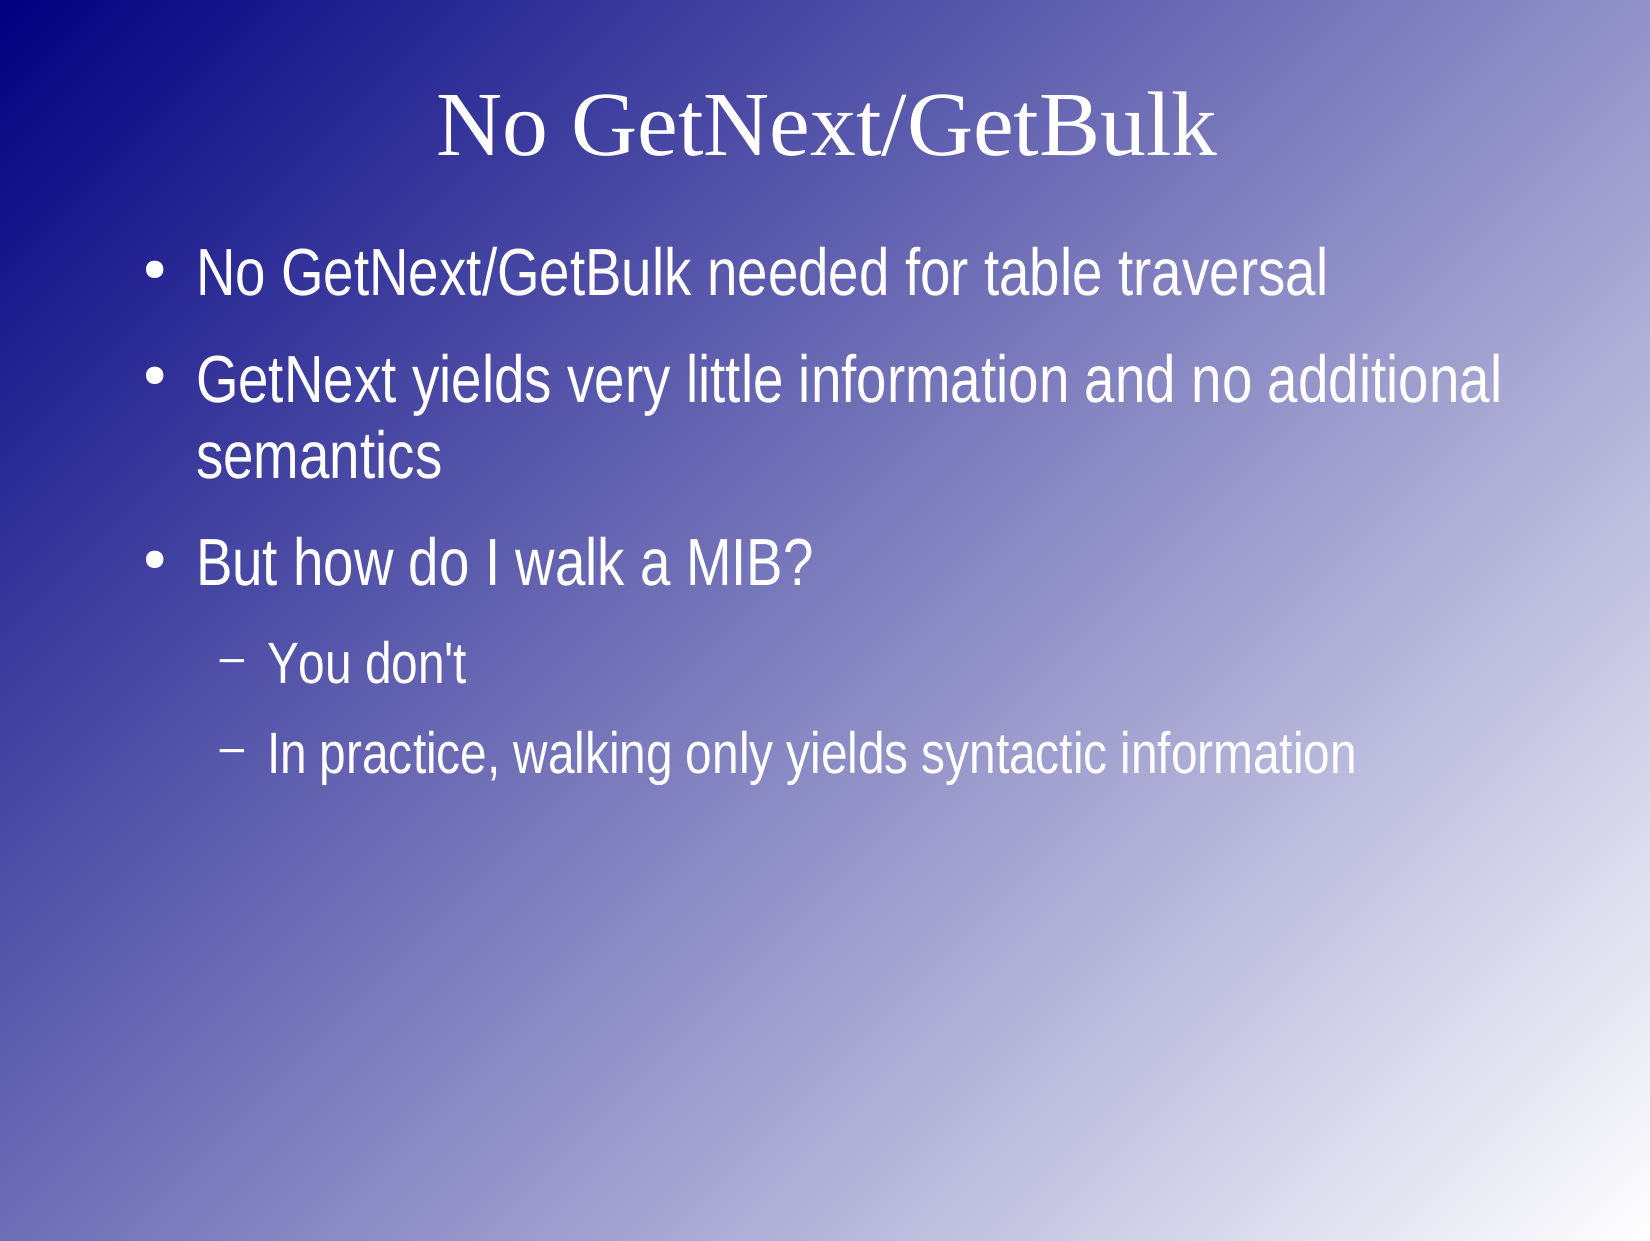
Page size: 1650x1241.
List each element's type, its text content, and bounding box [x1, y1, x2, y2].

title No GetNext/GetBulk [123, 27, 1533, 221]
list No GetNext/GetBulk needed for table traversal GetNext yields very little information and no additional semantics But how do I walk a MIB? You don't In practice, walking only yields syntactic information [125, 233, 1535, 1000]
